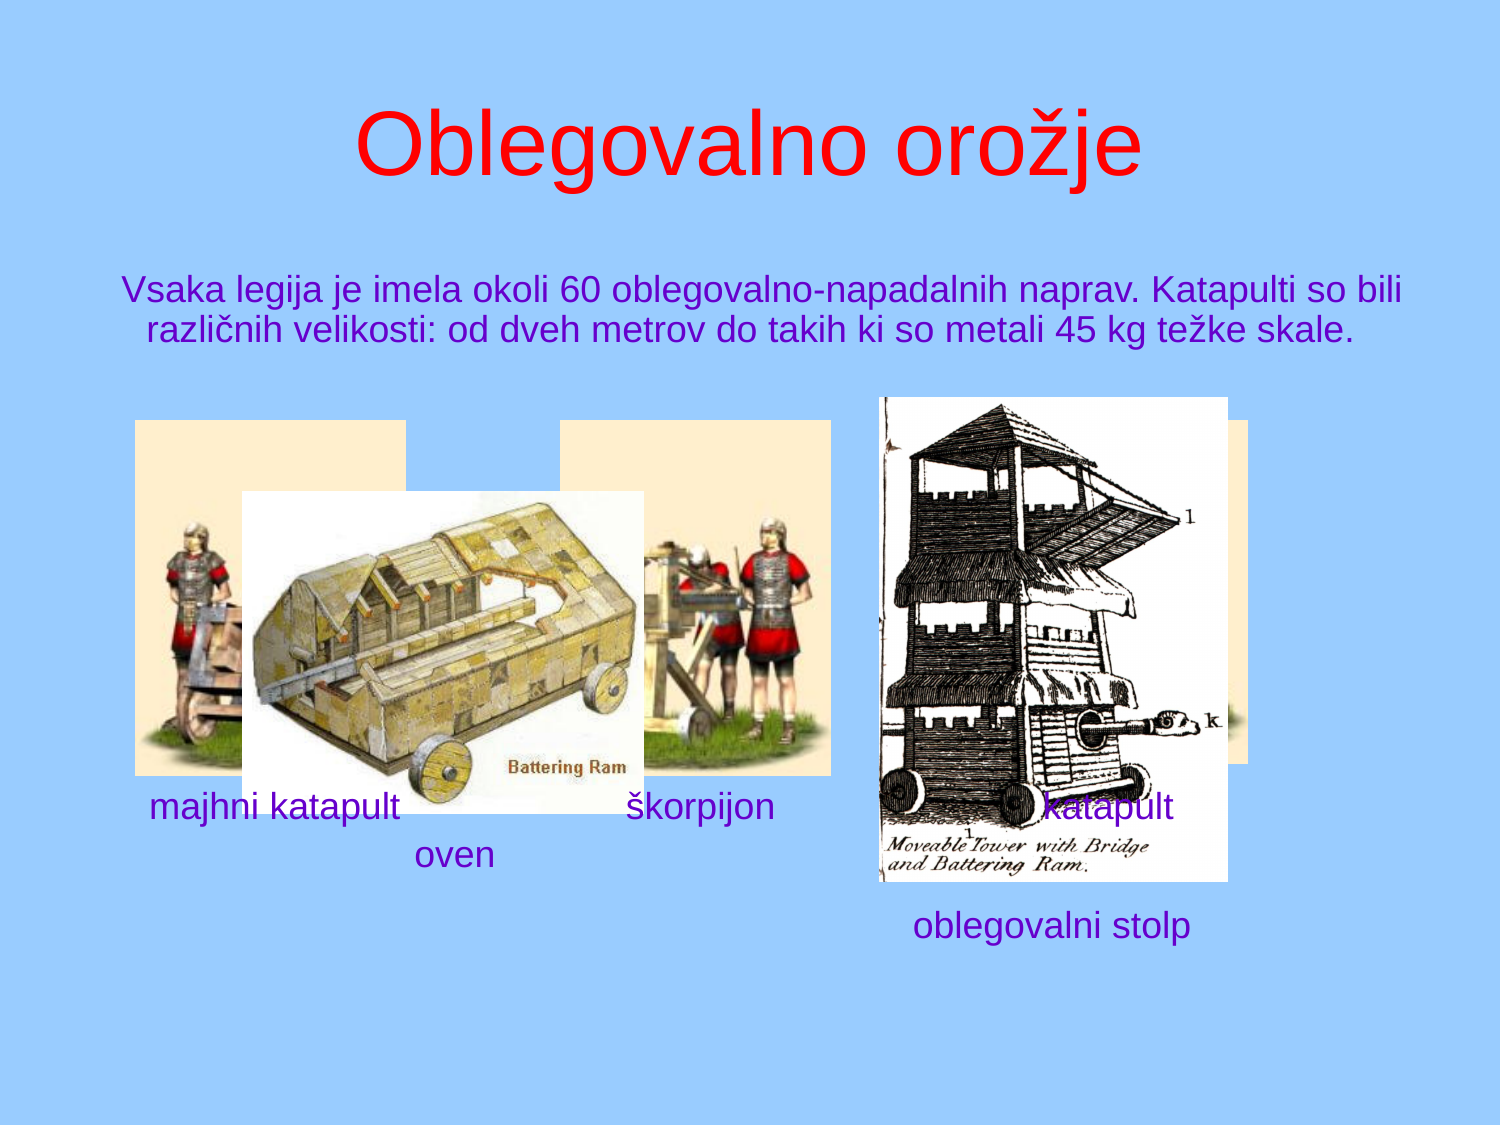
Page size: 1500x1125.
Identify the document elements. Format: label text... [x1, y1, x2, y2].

title Oblegovalno orožje [75, 45, 1425, 233]
text_box katapult [986, 774, 1247, 835]
picture [879, 397, 1248, 882]
text_box škorpijon [537, 774, 845, 835]
text_box majhni katapult [123, 774, 420, 835]
picture [135, 420, 831, 814]
text_box oven [242, 822, 668, 883]
list Vsaka legija je imela okoli 60 oblegovalno-napadalnih naprav. Katapulti so bili različnih velikosti: od dveh metrov do takih ki so metali 45 kg težke skale. [75, 262, 1425, 1005]
text_box oblegovalni stolp [856, 893, 1247, 953]
